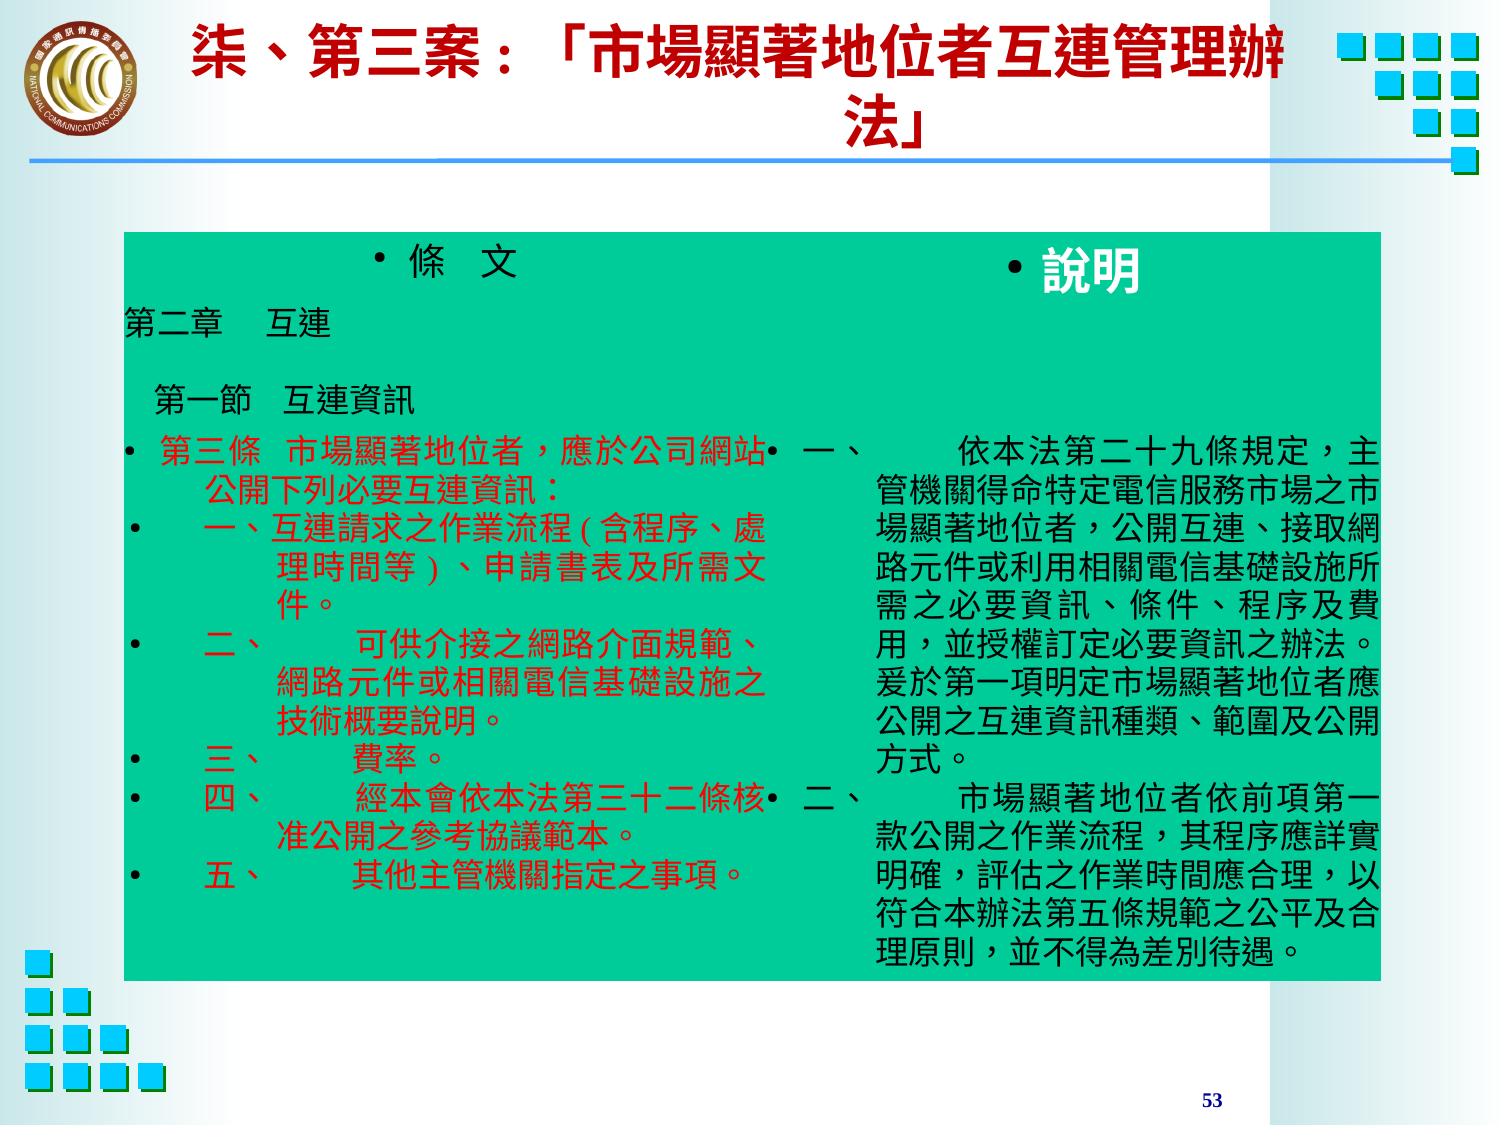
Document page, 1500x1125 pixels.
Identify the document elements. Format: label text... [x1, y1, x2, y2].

table_header 條 文 [124, 232, 767, 304]
table_cell 第二章 互連 [124, 304, 1381, 374]
table_cell 一、 依本法第二十九條規定，主管機關得命特定電信服務市場之市場顯著地位者，公開互連、接取網路元件或利用相關電信基礎設施所需之必要資訊、條件、程序及費用，並授權訂定必要資訊之辦法。爰於第一項明定市場顯著地位者應公開之互連資訊種類、範圍及公開方式。 二、 市場顯著地位者依前項第一款公開之作業流程，其程序應詳實明確，評估之作業時間應合理，以符合本辦法第五條規範之公平及合理原則，並不得為差別待遇。 [767, 433, 1381, 981]
title 柒、第三案:「市場顯著地位者互連管理辦法」 [123, 7, 1353, 161]
table_cell 第一節 互連資訊 [124, 374, 1381, 433]
table_header 說明 [767, 232, 1381, 304]
table_cell 第三條 市場顯著地位者，應於公司網站公開下列必要互連資訊： 一、互連請求之作業流程(含程序、處理時間等)、申請書表及所需文件。 二、 可供介接之網路介面規範、網路元件或相關電信基礎設施之技術概要說明。 三、 費率。 四、 經本會依本法第三十二條核准公開之參考協議範本。 五、 其他主管機關指定之事項。 [124, 433, 767, 981]
